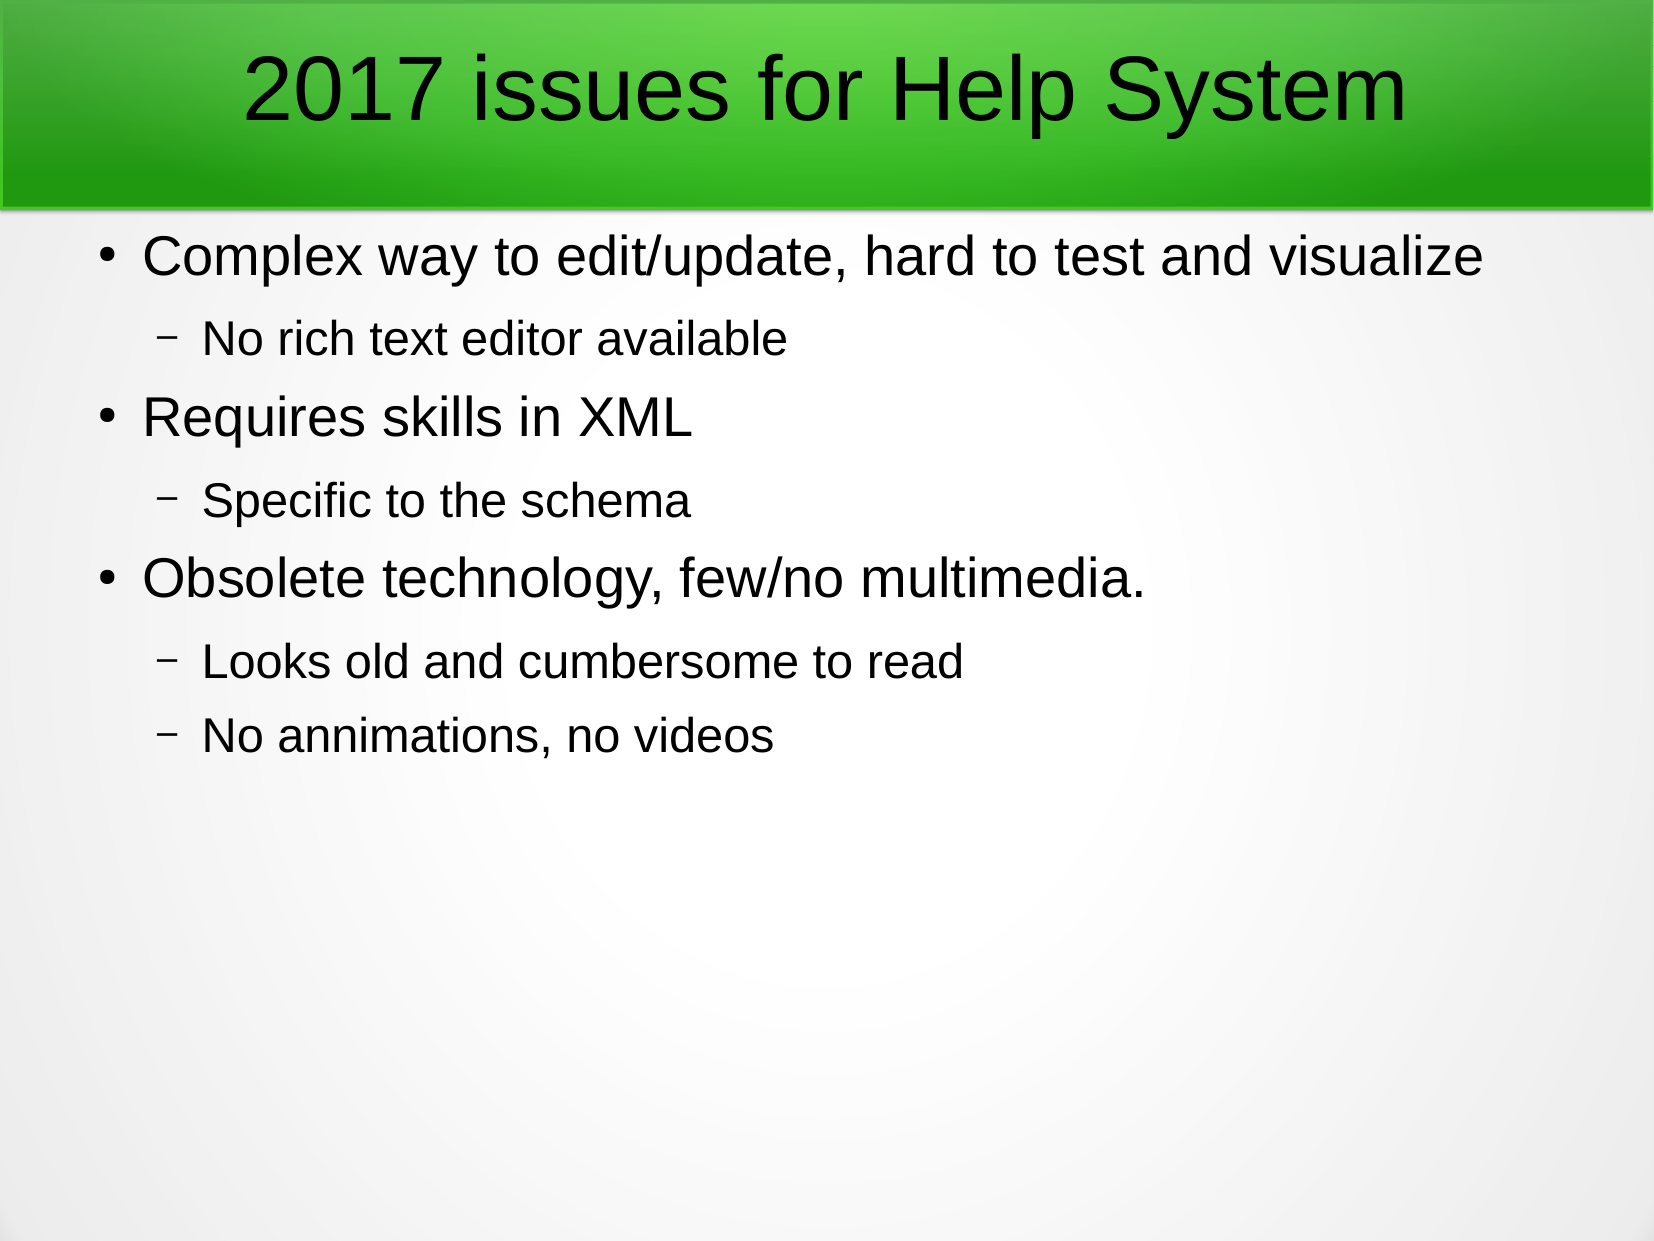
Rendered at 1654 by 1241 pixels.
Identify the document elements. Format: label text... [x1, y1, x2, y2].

title 2017 issues for Help System [82, 35, 1571, 142]
list Complex way to edit/update, hard to test and visualize No rich text editor available Requires skills in XML Specific to the schema Obsolete technology, few/no multimedia. Looks old and cumbersome to read No annimations, no videos [82, 224, 1571, 764]
